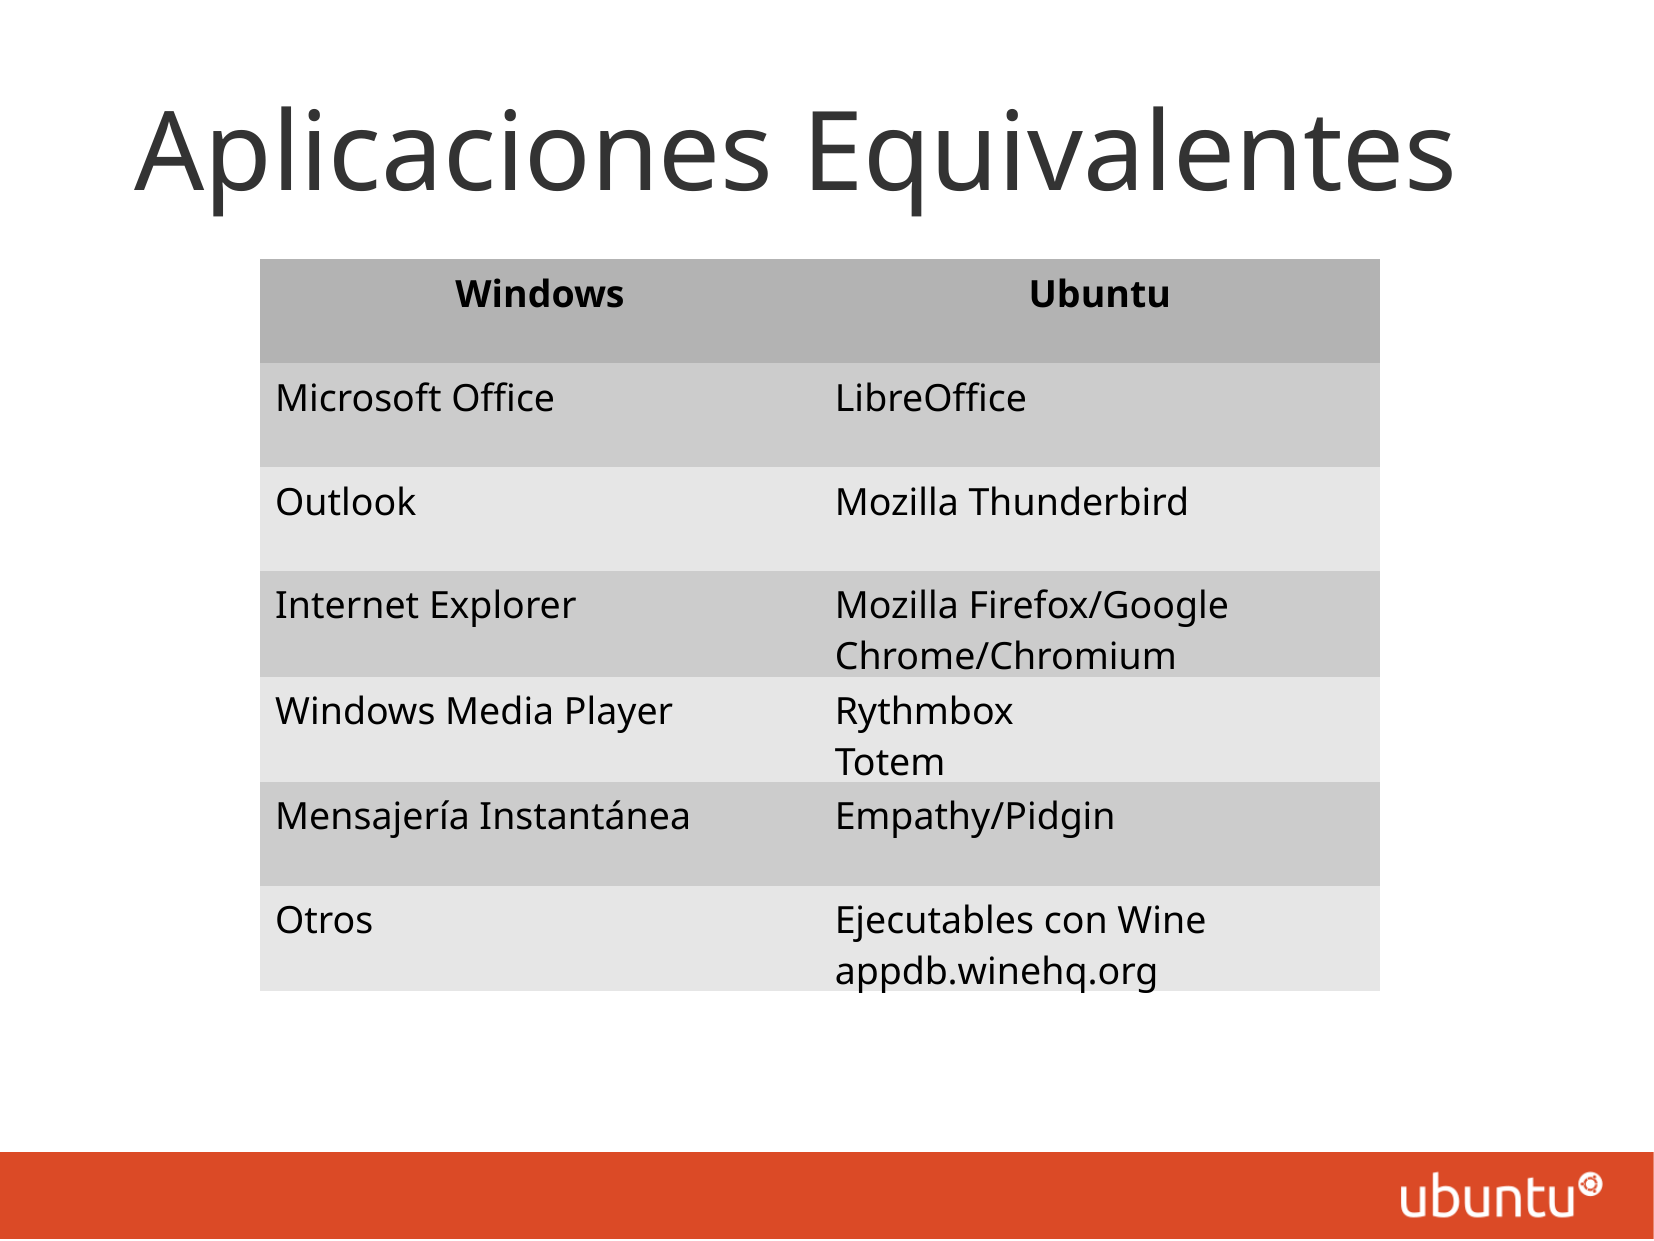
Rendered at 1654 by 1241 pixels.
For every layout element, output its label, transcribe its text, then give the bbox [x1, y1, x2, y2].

table_header Windows [260, 259, 820, 363]
table_cell Mensajería Instantánea [260, 782, 820, 886]
table_cell Outlook [260, 467, 820, 571]
table_cell Microsoft Office [260, 363, 820, 467]
table_cell Empathy/Pidgin [820, 782, 1380, 886]
table_cell Mozilla Thunderbird [820, 467, 1380, 571]
title Aplicaciones Equivalentes [18, 47, 1576, 263]
table_cell Mozilla Firefox/Google Chrome/Chromium [820, 571, 1380, 677]
table_cell Ejecutables con Wine appdb.winehq.org [820, 886, 1380, 991]
table_cell Windows Media Player [260, 677, 820, 782]
picture [0, 1152, 1654, 1239]
table_cell LibreOffice [820, 363, 1380, 467]
table_cell Otros [260, 886, 820, 991]
table_header Ubuntu [820, 259, 1380, 363]
table_cell Rythmbox Totem [820, 677, 1380, 782]
table_cell Internet Explorer [260, 571, 820, 677]
